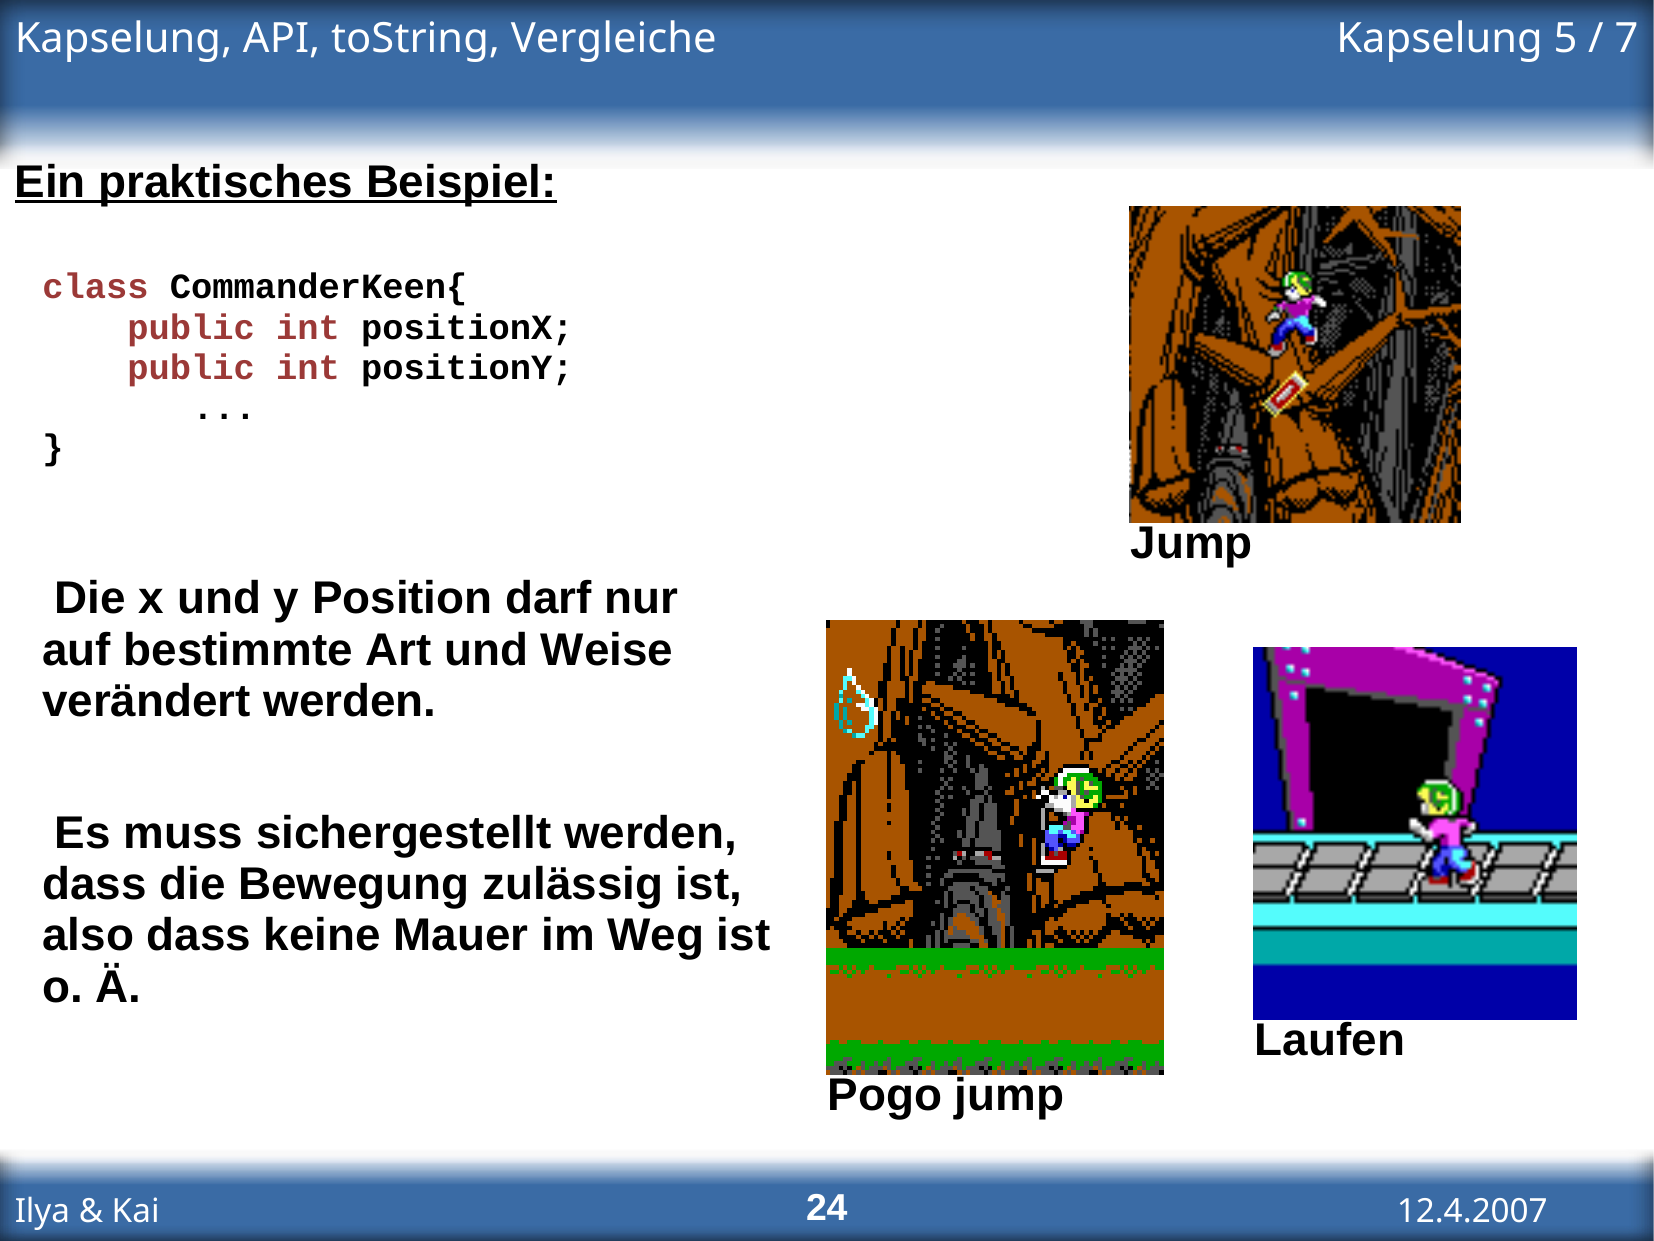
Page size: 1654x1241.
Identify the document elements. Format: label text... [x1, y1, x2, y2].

text_box Jump [1116, 509, 1503, 577]
text_box Pogo jump [812, 1060, 1199, 1128]
text_box class CommanderKeen{ public int positionX; public int positionY; ... } [27, 261, 745, 479]
picture [0, 1149, 1654, 1241]
text_box Die x und y Position darf nur auf bestimmte Art und Weise verändert werden. [27, 564, 772, 735]
picture [1253, 647, 1577, 1005]
text_box Laufen [1240, 1005, 1627, 1073]
picture [0, 0, 1654, 148]
text_box Kapselung 5 / 7 [1226, 0, 1654, 73]
text_box Ein praktisches Beispiel: [0, 148, 1654, 216]
picture [1129, 206, 1461, 509]
picture [826, 620, 1164, 1060]
text_box Es muss sichergestellt werden, dass die Bewegung zulässig ist, also dass keine Mauer im Weg ist o. Ä. [27, 799, 800, 1020]
